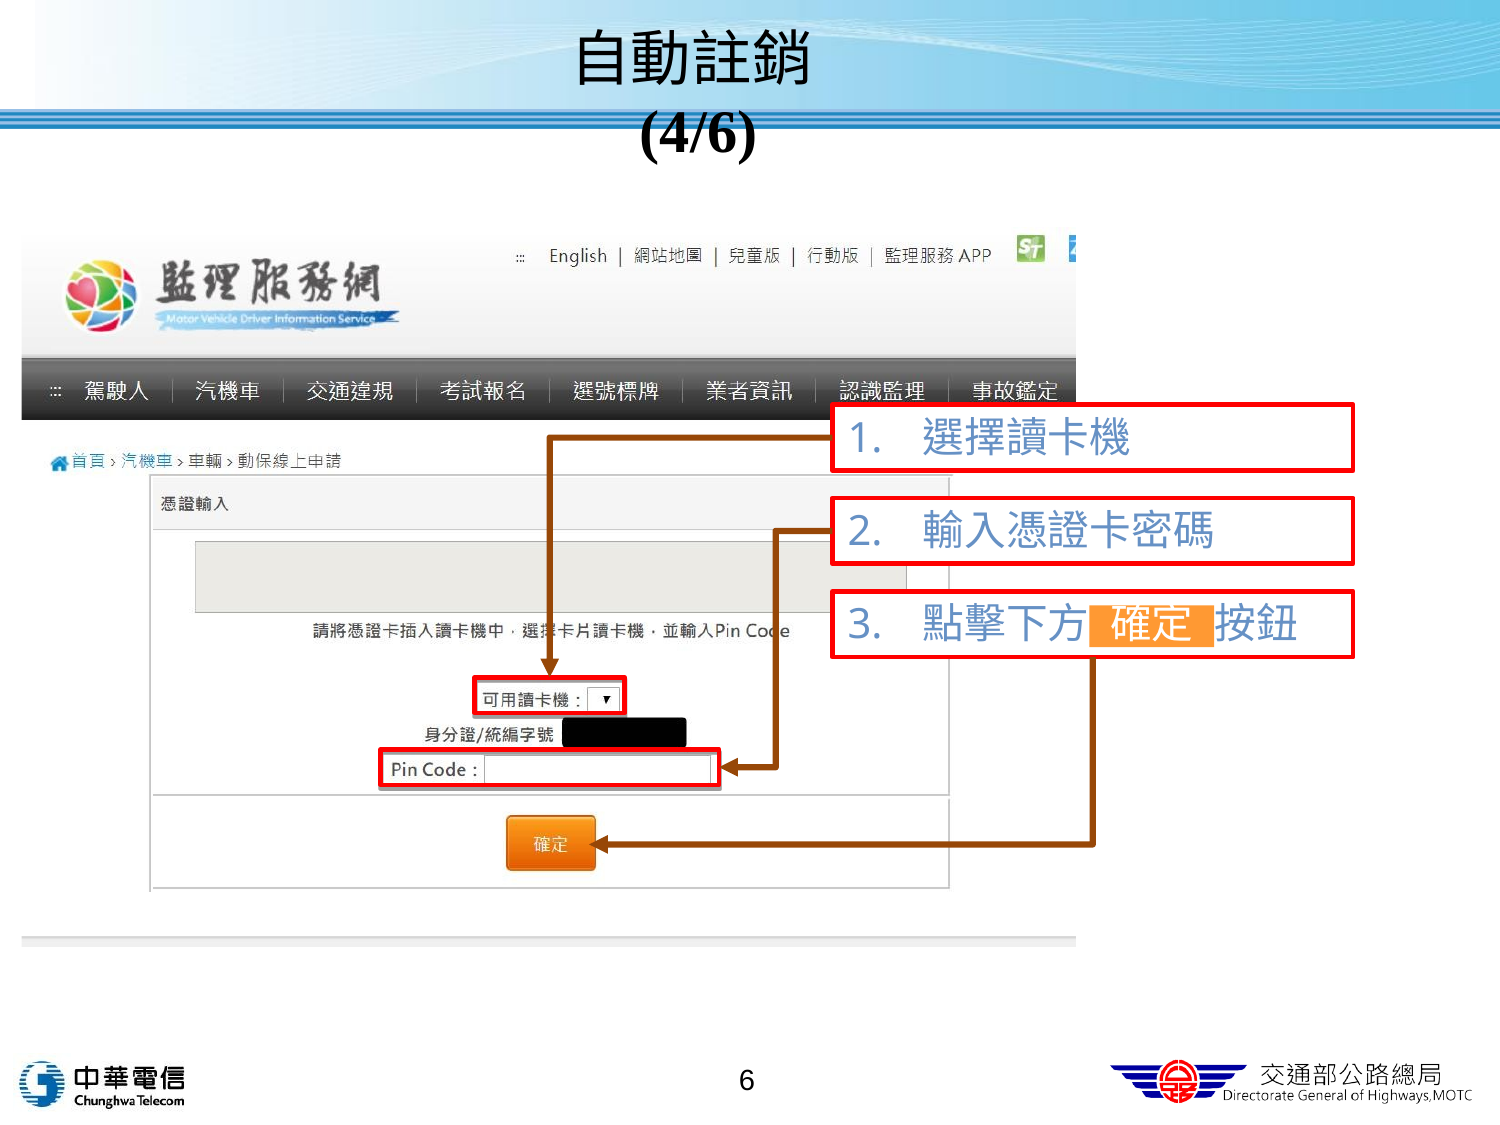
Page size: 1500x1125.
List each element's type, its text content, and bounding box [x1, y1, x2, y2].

picture [0, 0, 1500, 129]
picture [1109, 1059, 1472, 1104]
text_box 3. 點擊下方 按鈕 [832, 591, 1354, 658]
text_box 2. 輸入憑證卡密碼 [832, 498, 1354, 564]
text_box 1. 選擇讀卡機 [832, 404, 1354, 471]
text_box 6 [732, 1057, 780, 1113]
picture [13, 1053, 185, 1112]
title 自動註銷(4/6) [567, 17, 933, 165]
text_box [22, 227, 1096, 946]
